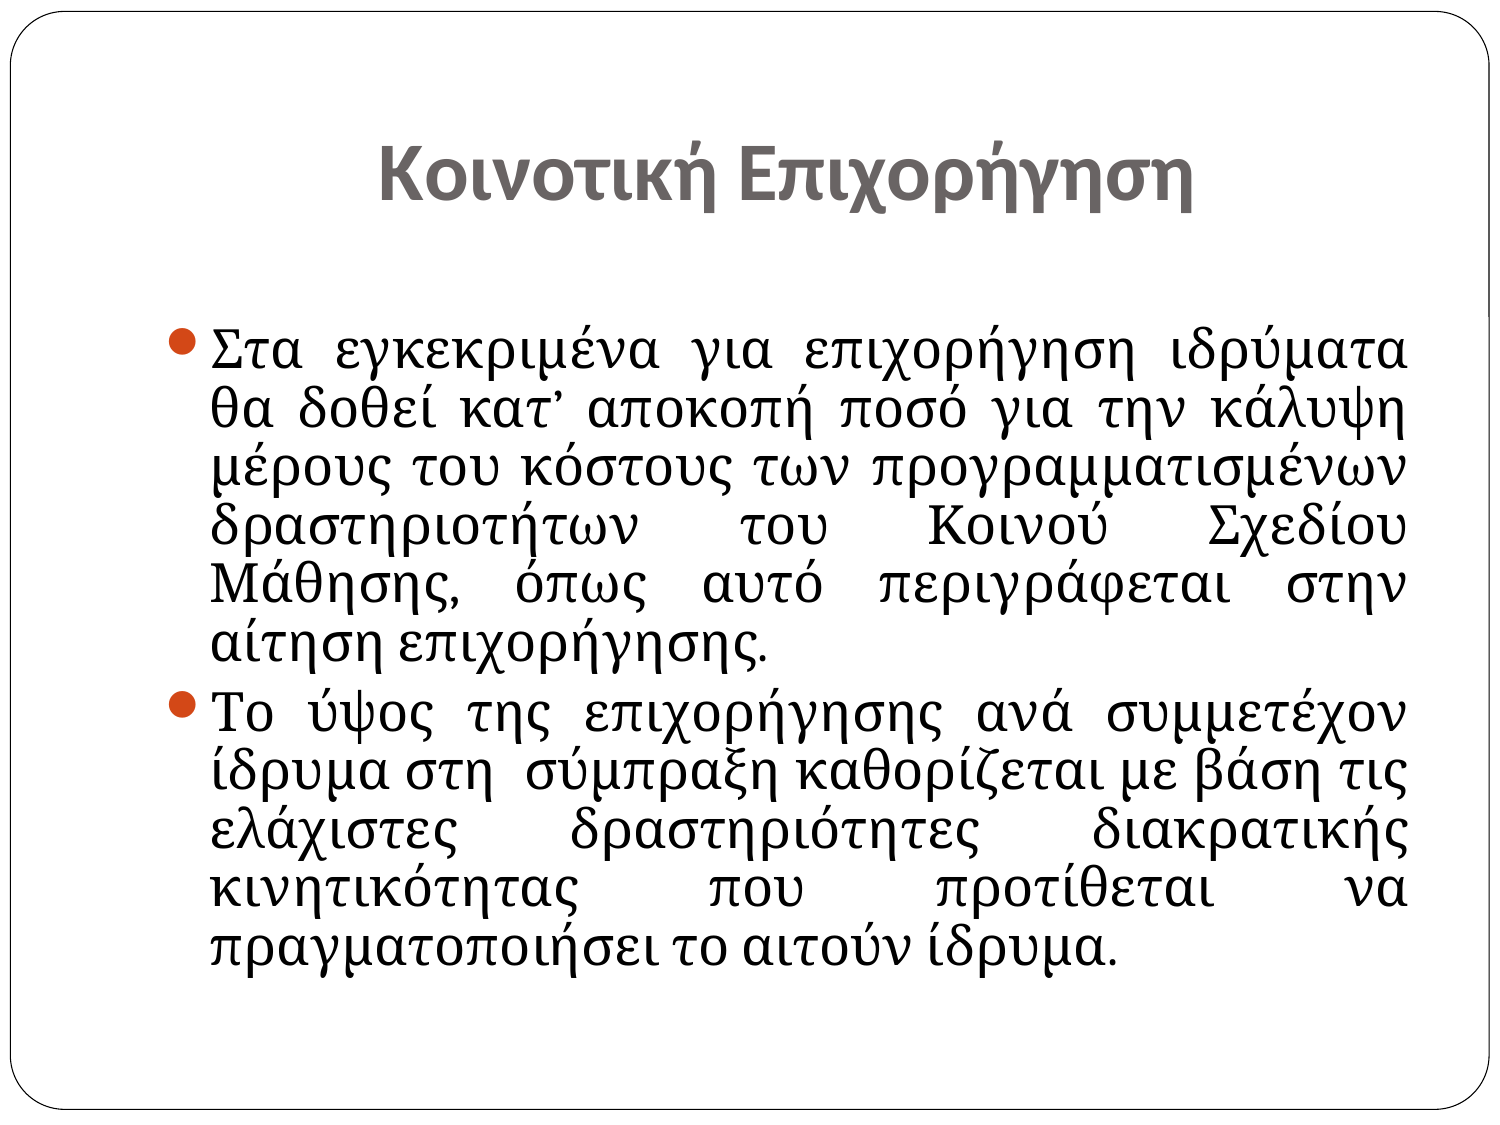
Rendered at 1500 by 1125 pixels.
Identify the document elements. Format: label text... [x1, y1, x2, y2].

list Στα εγκεκριμένα για επιχορήγηση ιδρύματα θα δοθεί κατ’ αποκοπή ποσό για την κάλυψη μέρους του κόστους των προγραμματισμένων δραστηριοτήτων του Κοινού Σχεδίου Μάθησης, όπως αυτό περιγράφεται στην αίτηση επιχορήγησης. Το ύψος της επιχορήγησης ανά συμμετέχον ίδρυμα στη σύμπραξη καθορίζεται με βάση τις ελάχιστες δραστηριότητες διακρατικής κινητικότητας που προτίθεται να πραγματοποιήσει το αιτούν ίδρυμα. [150, 237, 1426, 988]
title Κοινοτική Επιχορήγηση [150, 44, 1426, 233]
